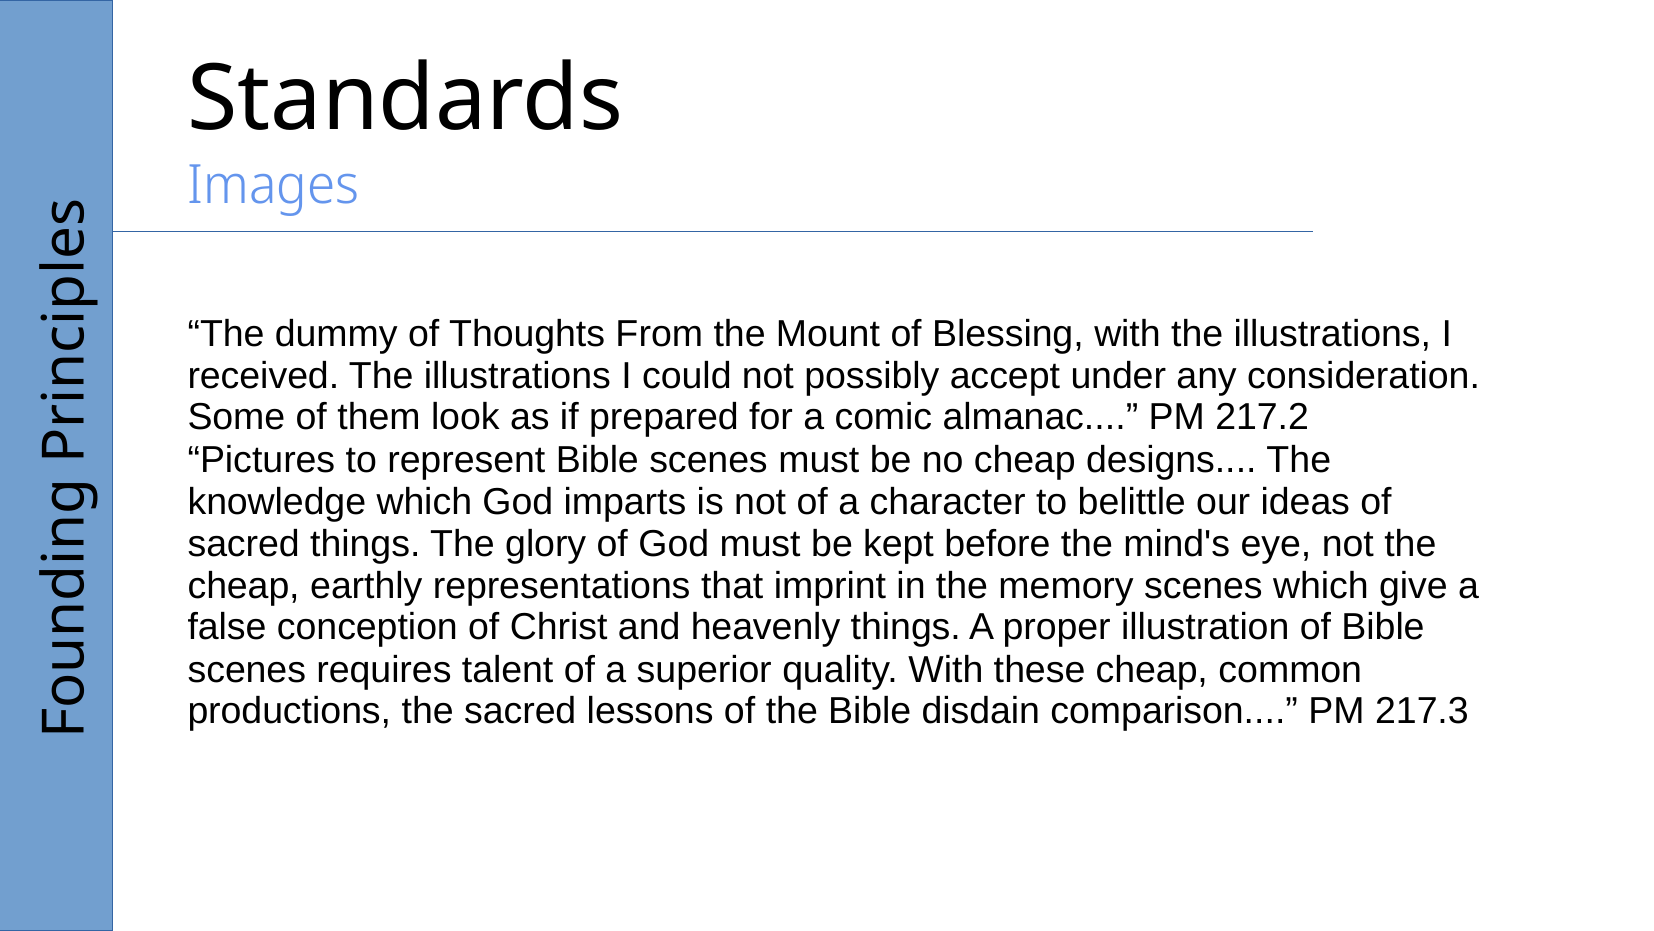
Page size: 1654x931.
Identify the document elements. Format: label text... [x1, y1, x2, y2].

title Standards [187, 33, 1571, 125]
subtitle “The dummy of Thoughts From the Mount of Blessing, with the illustrations, I received. The illustrations I could not possibly accept under any consideration. Some of them look as if prepared for a comic almanac....” PM 217.2 “Pictures to represent Bible scenes must be no cheap designs.... The knowledge which God imparts is not of a character to belittle our ideas of sacred things. The glory of God must be kept before the mind's eye, not the cheap, earthly representations that imprint in the memory scenes which give a false conception of Christ and heavenly things. A proper illustration of Bible scenes requires talent of a superior quality. With these cheap, common productions, the sacred lessons of the Bible disdain comparison....” PM 217.3 [187, 312, 1501, 863]
title Images [187, 125, 1571, 239]
text_box Founding Principles [13, 37, 105, 901]
text_box [0, 0, 113, 931]
